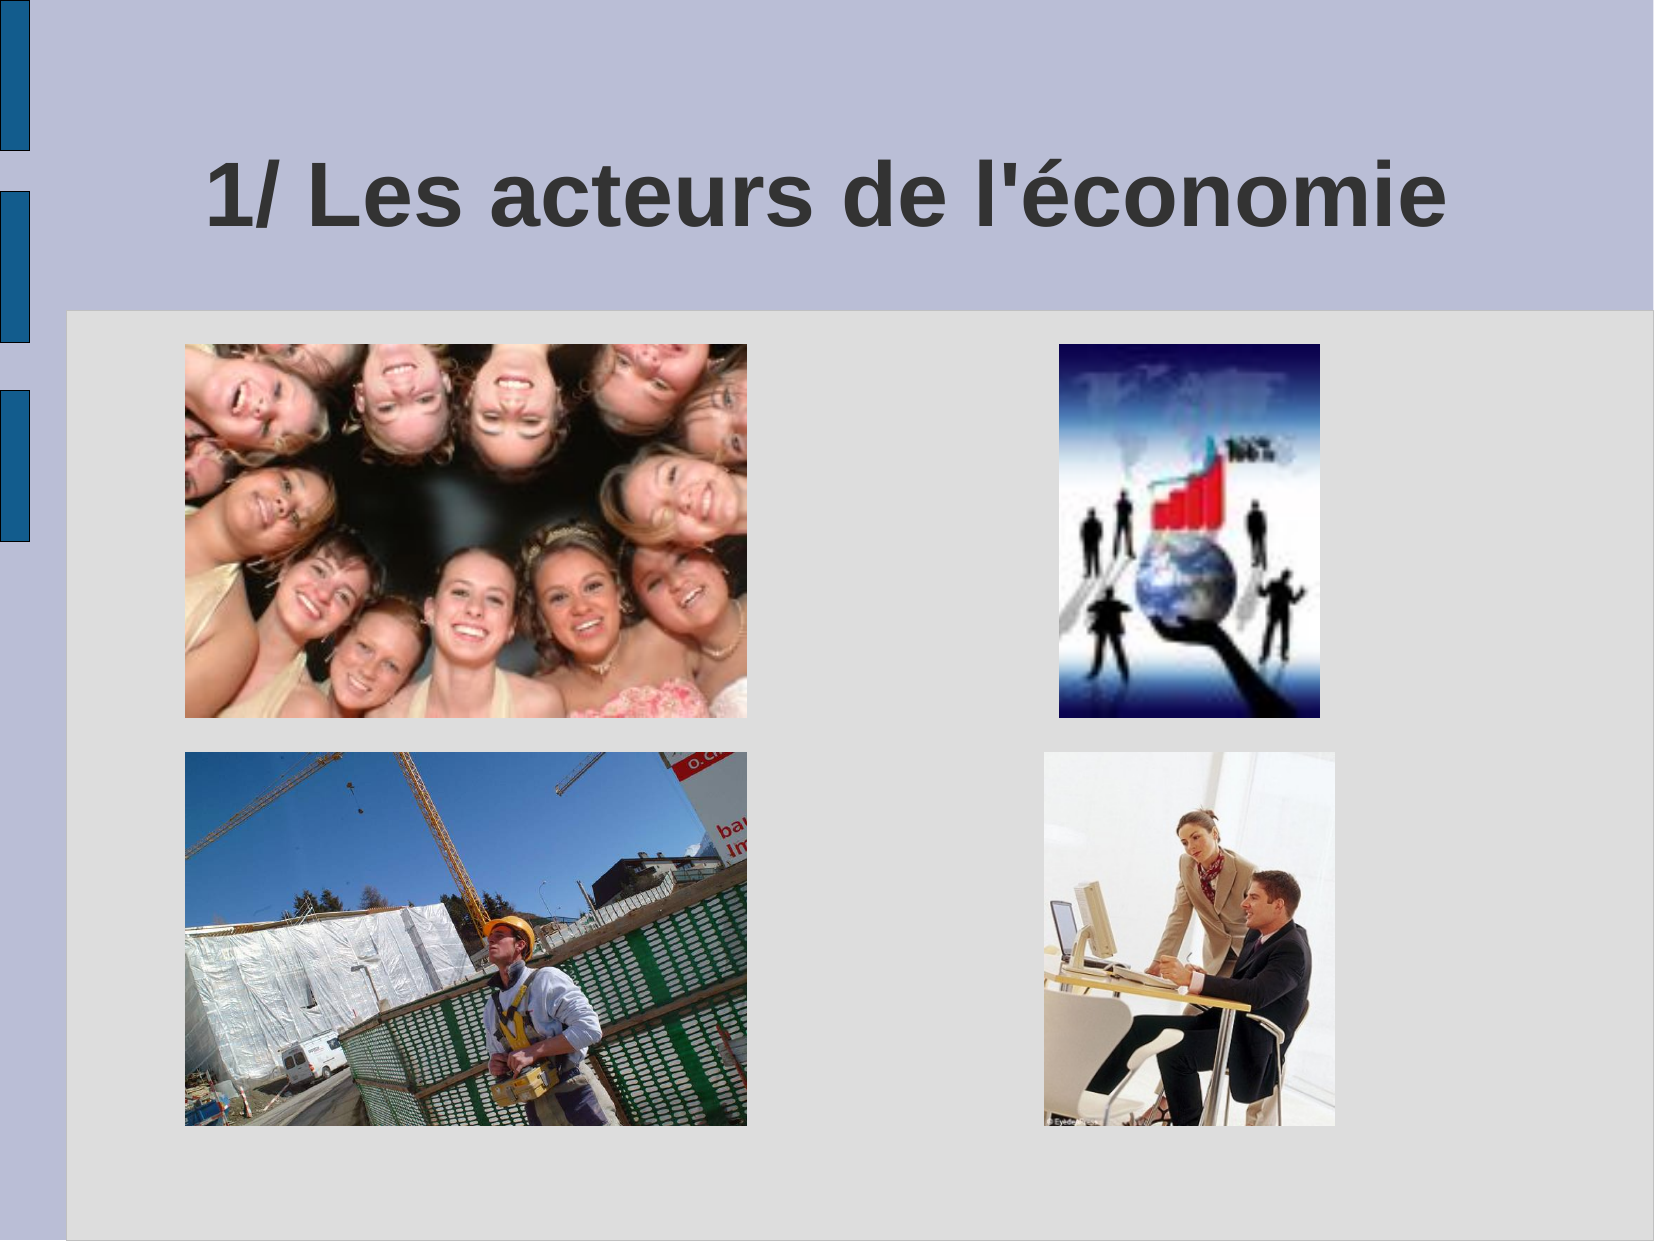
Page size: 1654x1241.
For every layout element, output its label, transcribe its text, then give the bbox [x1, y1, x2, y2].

picture [185, 752, 747, 1126]
picture [1044, 752, 1335, 1126]
picture [185, 344, 747, 718]
picture [1059, 344, 1320, 718]
title 1/ Les acteurs de l'économie [121, 91, 1534, 299]
